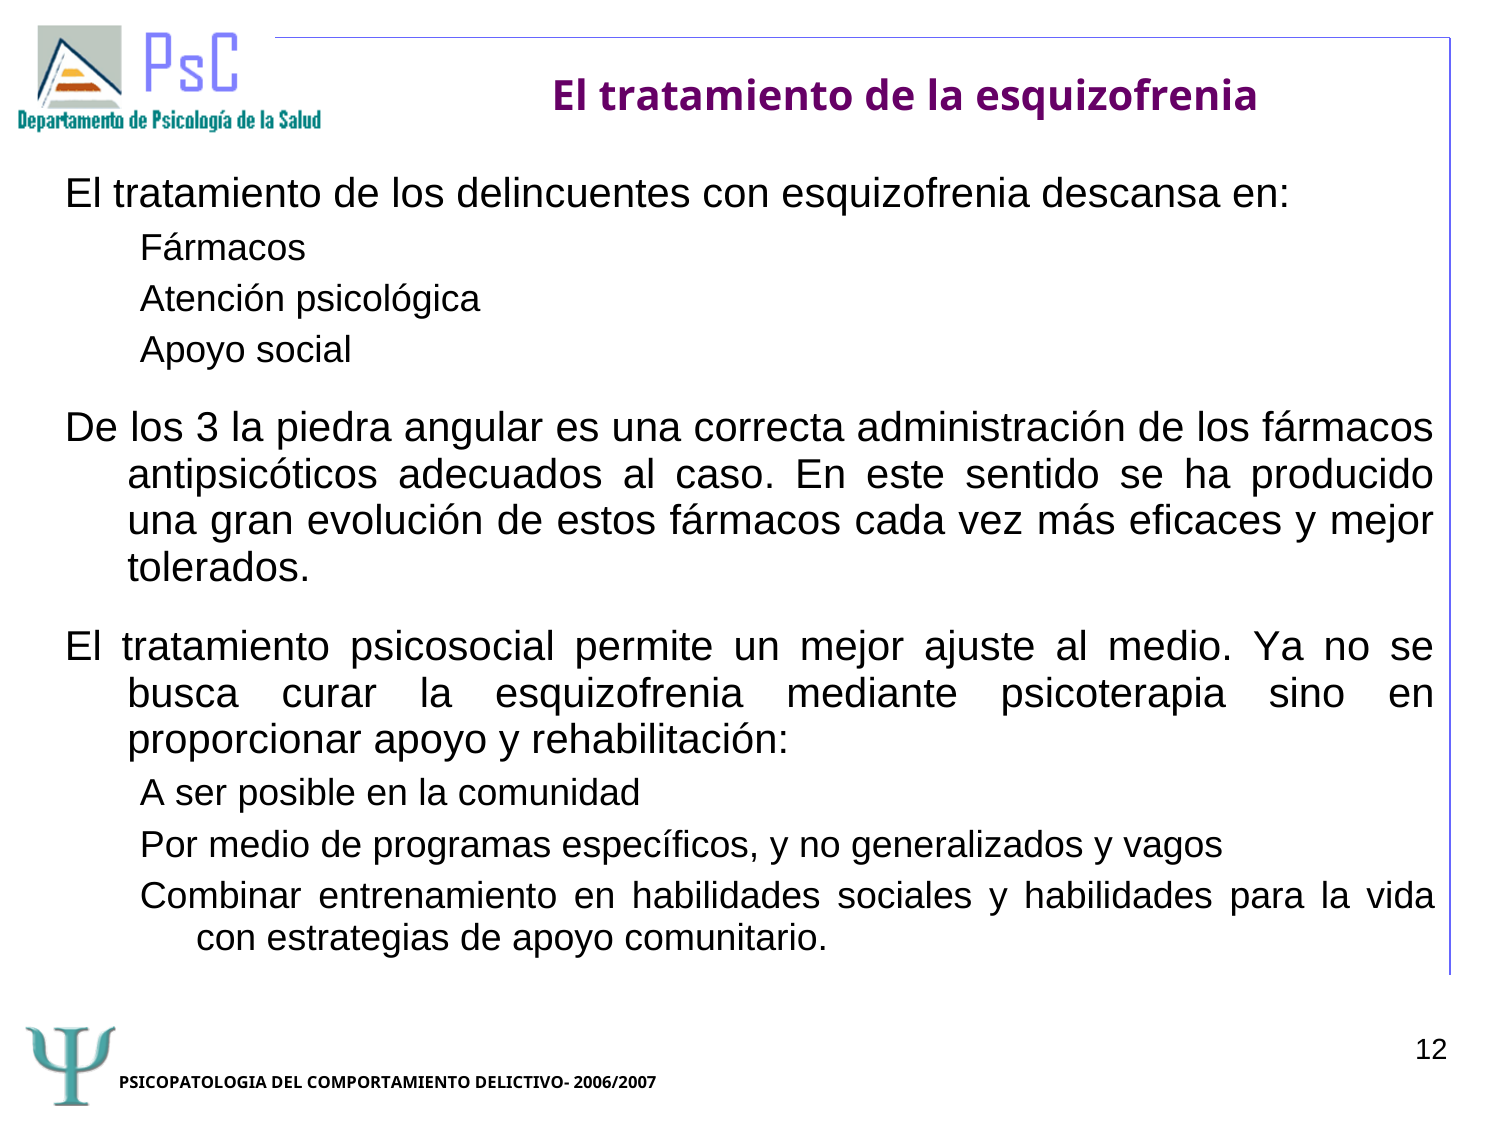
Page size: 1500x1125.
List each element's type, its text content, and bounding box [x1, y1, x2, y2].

picture [0, 0, 330, 138]
picture [24, 1024, 50, 1106]
title El tratamiento de la esquizofrenia [412, 49, 1388, 138]
subtitle El tratamiento de los delincuentes con esquizofrenia descansa en: Fármacos Atención psicológica Apoyo social De los 3 la piedra angular es una correcta administración de los fármacos antipsicóticos adecuados al caso. En este sentido se ha producido una gran evolución de estos fármacos cada vez más eficaces y mejor tolerados. El tratamiento psicosocial permite un mejor ajuste al medio. Ya no se busca curar la esquizofrenia mediante psicoterapia sino en proporcionar apoyo y rehabilitación: A ser posible en la comunidad Por medio de programas específicos, y no generalizados y vagos Combinar entrenamiento en habilidades sociales y habilidades para la vida con estrategias de apoyo comunitario. [50, 162, 1450, 1125]
